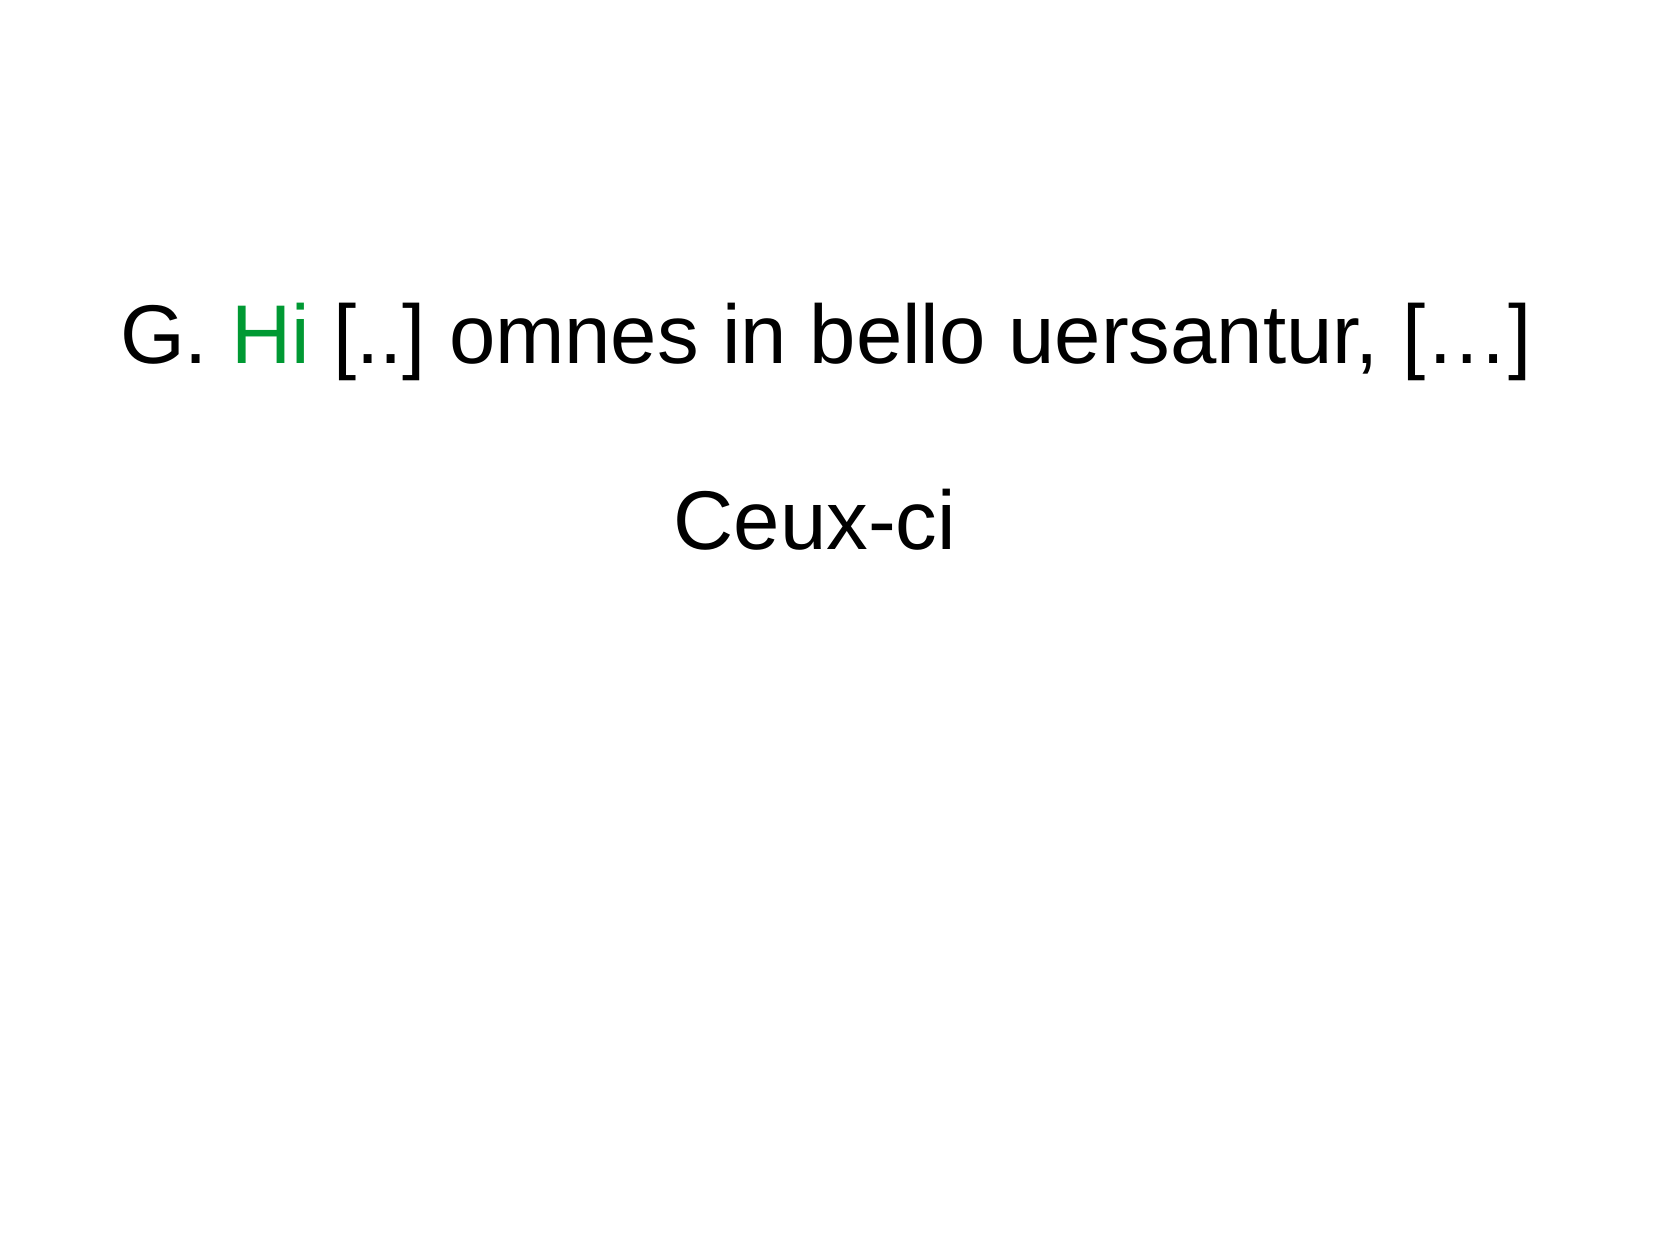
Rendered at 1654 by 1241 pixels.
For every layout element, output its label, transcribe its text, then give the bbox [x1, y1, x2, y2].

subtitle G. Hi [..] omnes in bello uersantur, […] Ceux-ci [82, 82, 1571, 1109]
